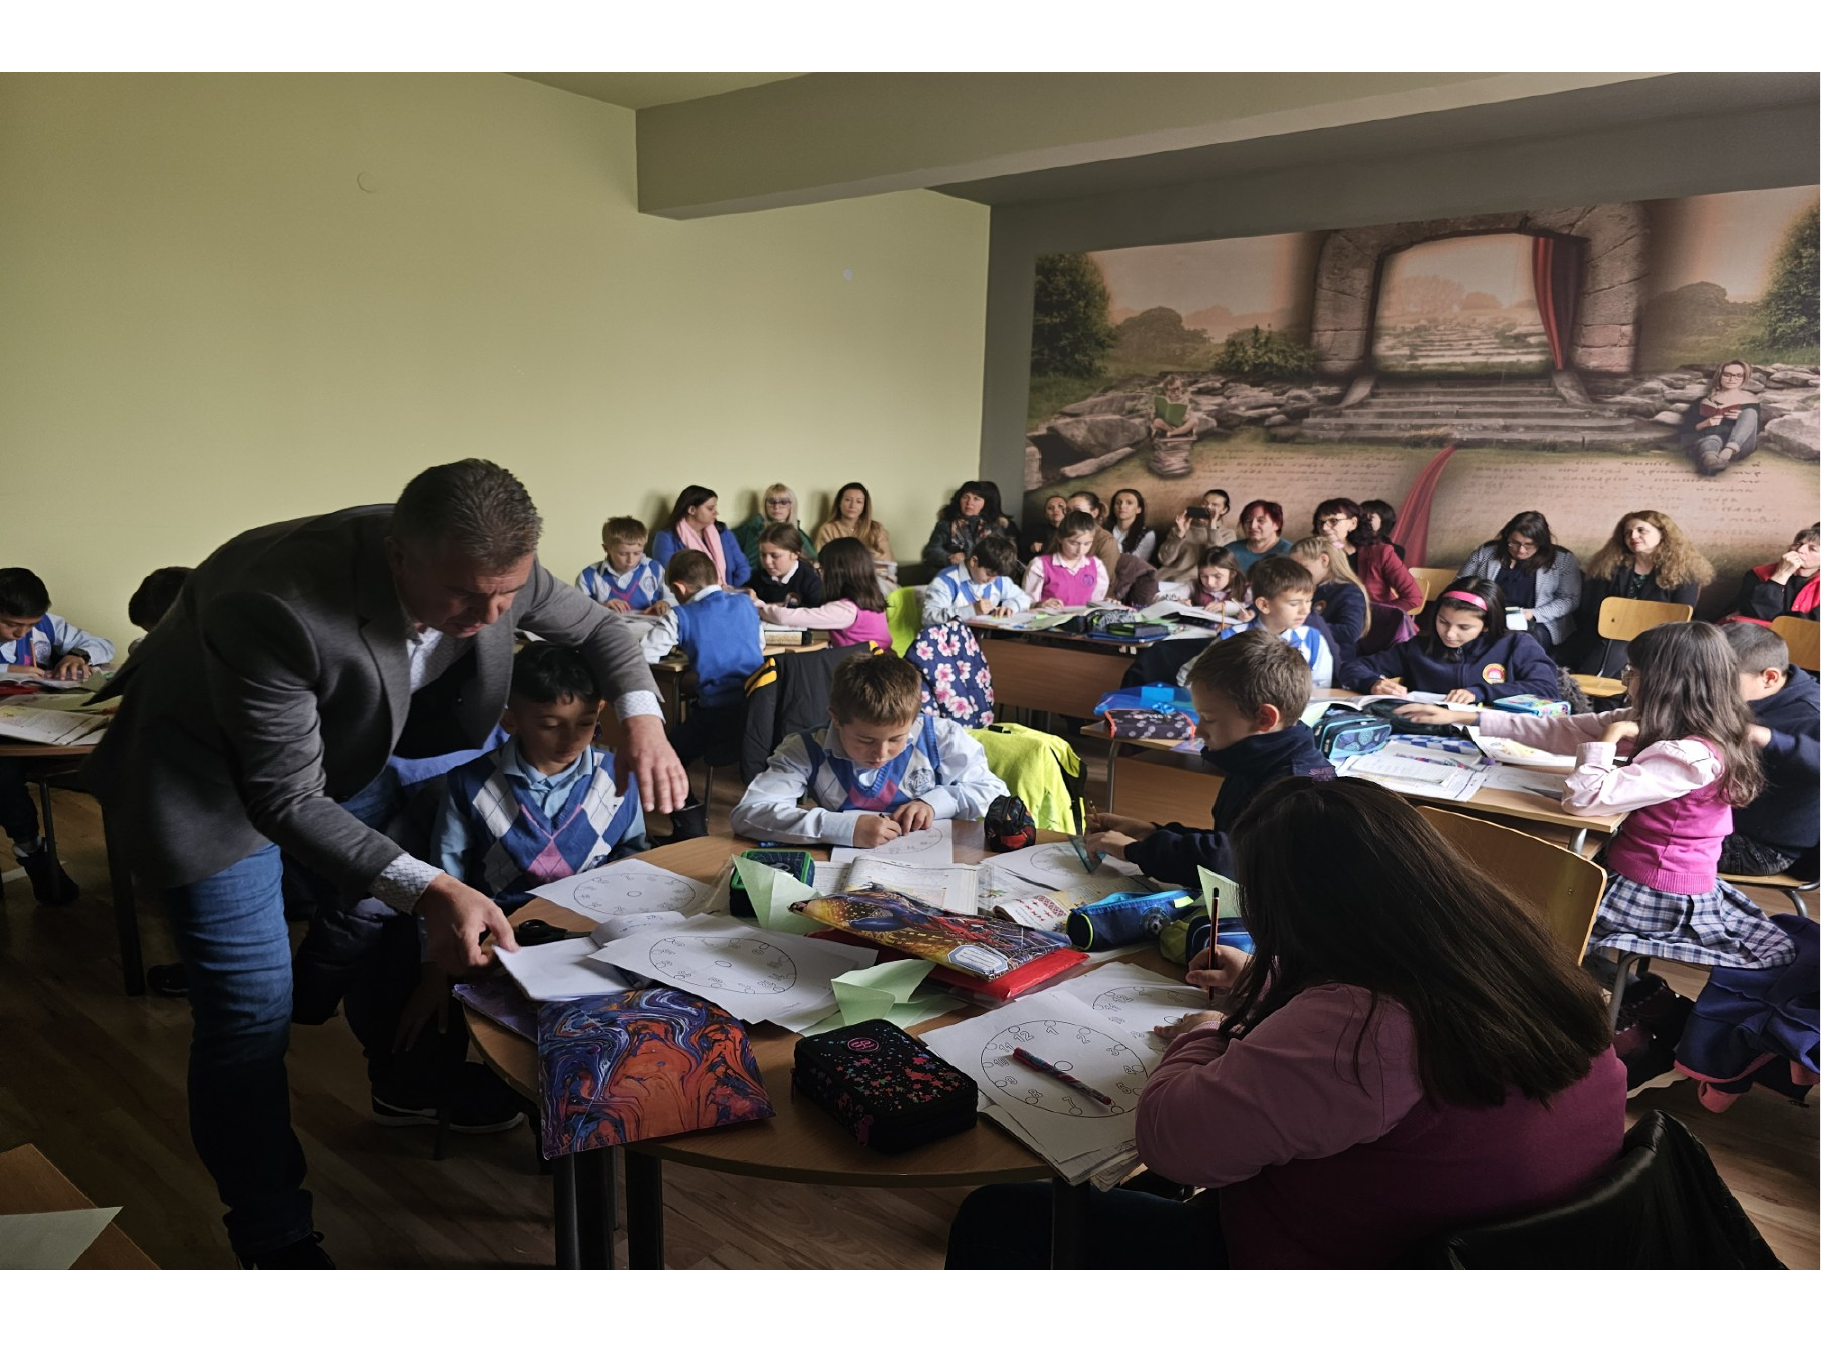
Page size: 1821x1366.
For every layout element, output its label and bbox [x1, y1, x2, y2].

picture [0, 72, 1821, 1270]
